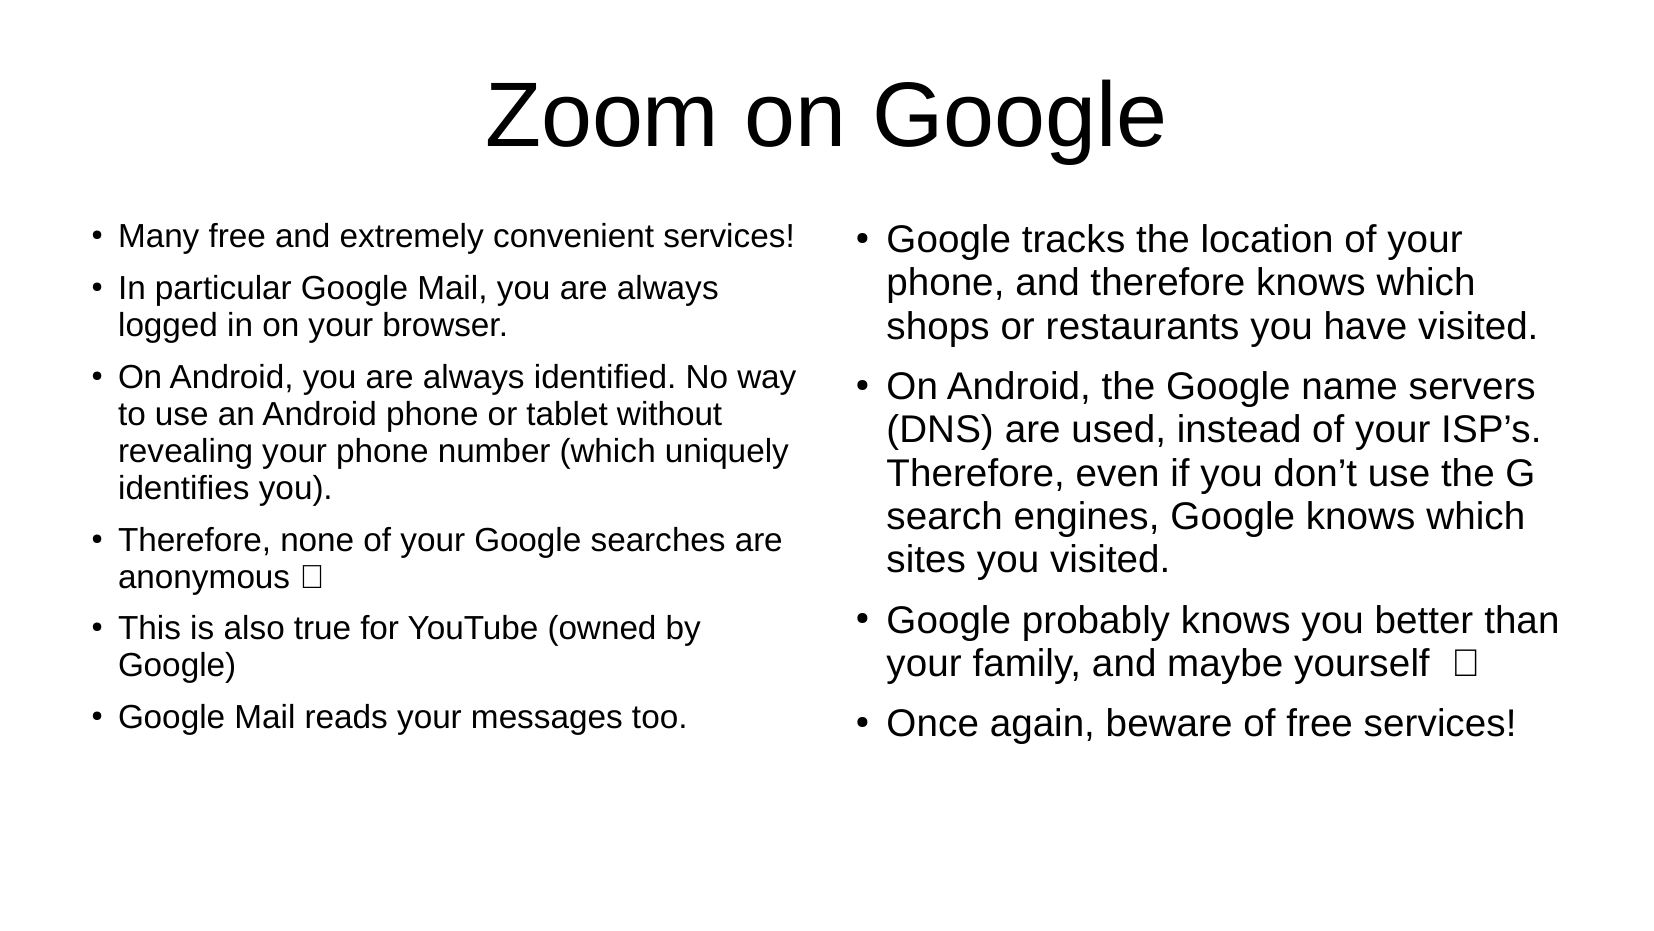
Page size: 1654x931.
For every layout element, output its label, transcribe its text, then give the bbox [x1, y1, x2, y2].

title Zoom on Google [82, 37, 1571, 193]
list Google tracks the location of your phone, and therefore knows which shops or restaurants you have visited. On Android, the Google name servers (DNS) are used, instead of your ISP’s. Therefore, even if you don’t use the G search engines, Google knows which sites you visited. Google probably knows you better than your family, and maybe yourself 🤨 Once again, beware of free services! [845, 217, 1572, 758]
list Many free and extremely convenient services! In particular Google Mail, you are always logged in on your browser. On Android, you are always identified. No way to use an Android phone or tablet without revealing your phone number (which uniquely identifies you). Therefore, none of your Google searches are anonymous 🤨 This is also true for YouTube (owned by Google) Google Mail reads your messages too. [82, 217, 809, 758]
